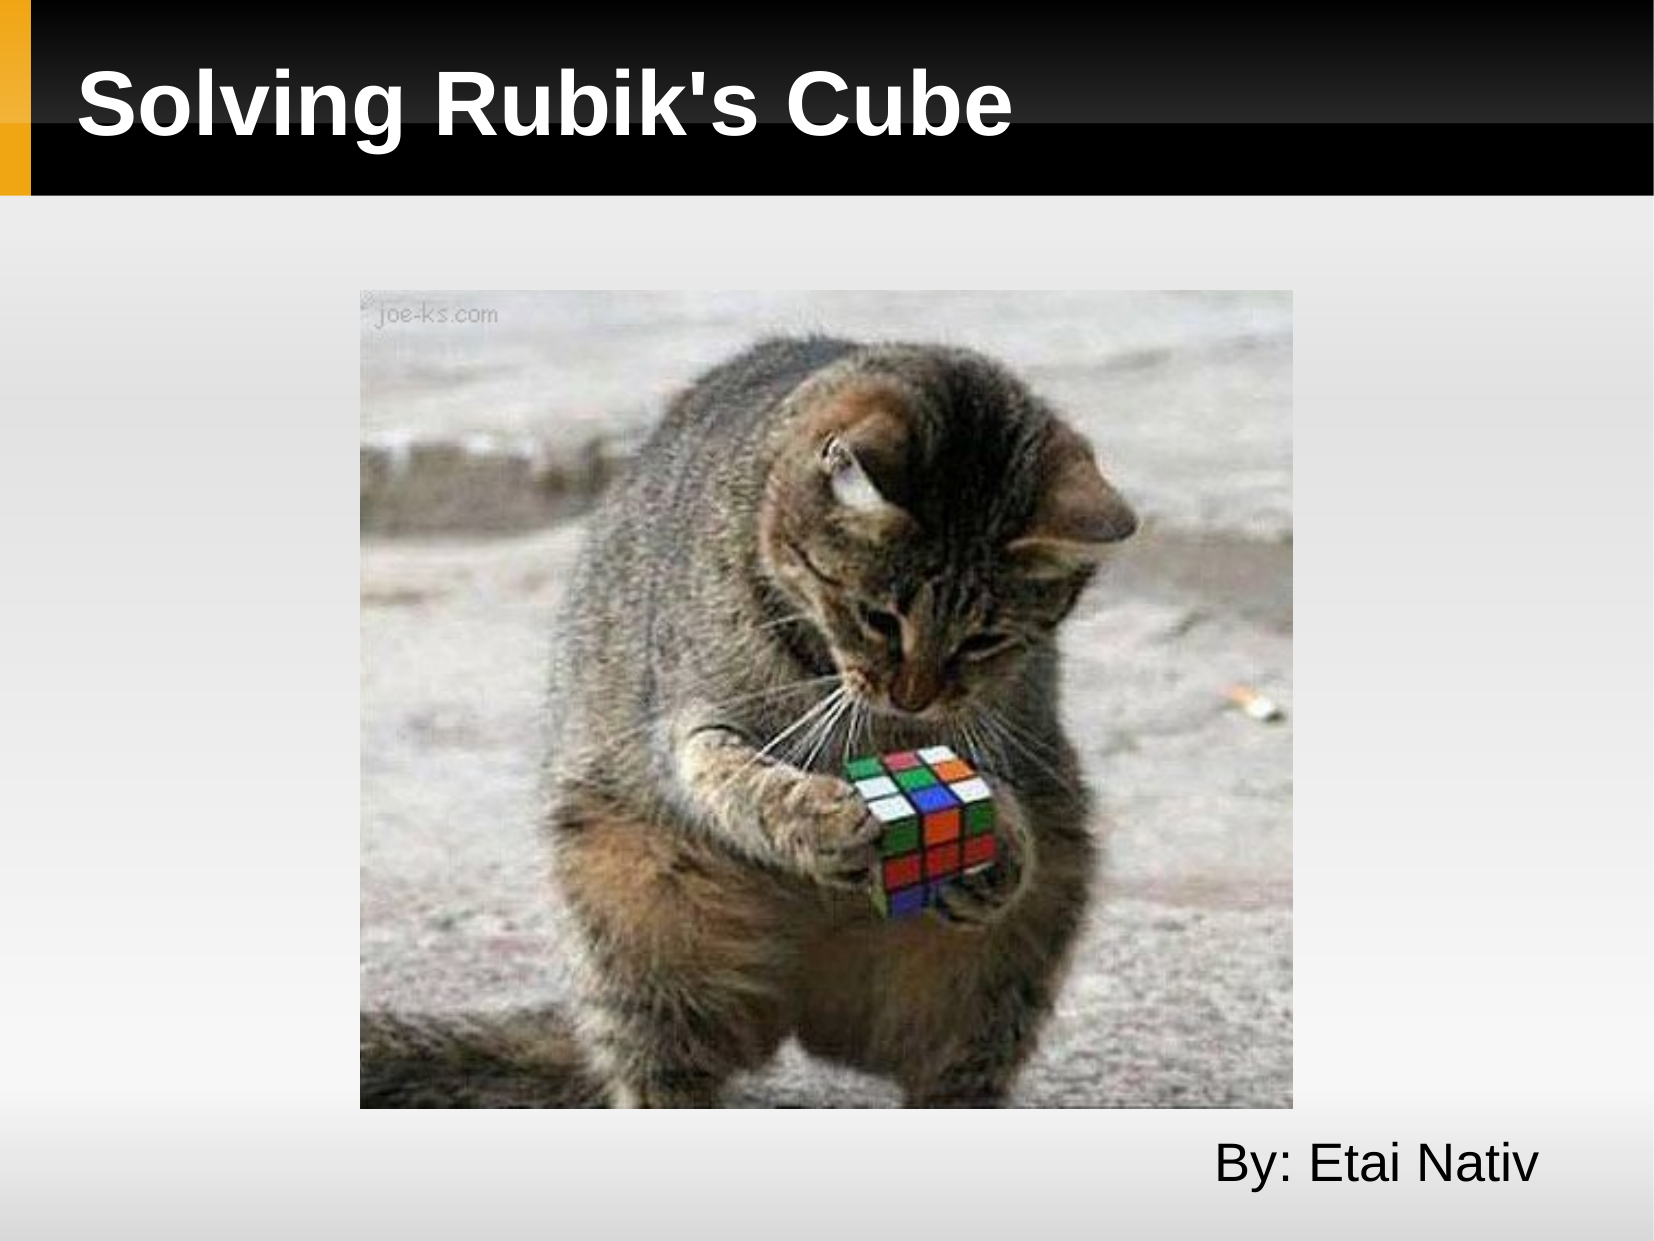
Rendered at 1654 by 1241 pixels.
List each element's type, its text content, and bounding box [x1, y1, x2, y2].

text_box By: Etai Nativ [1200, 1124, 1613, 1201]
picture [0, 0, 1654, 1241]
title Solving Rubik's Cube [76, 0, 1565, 208]
